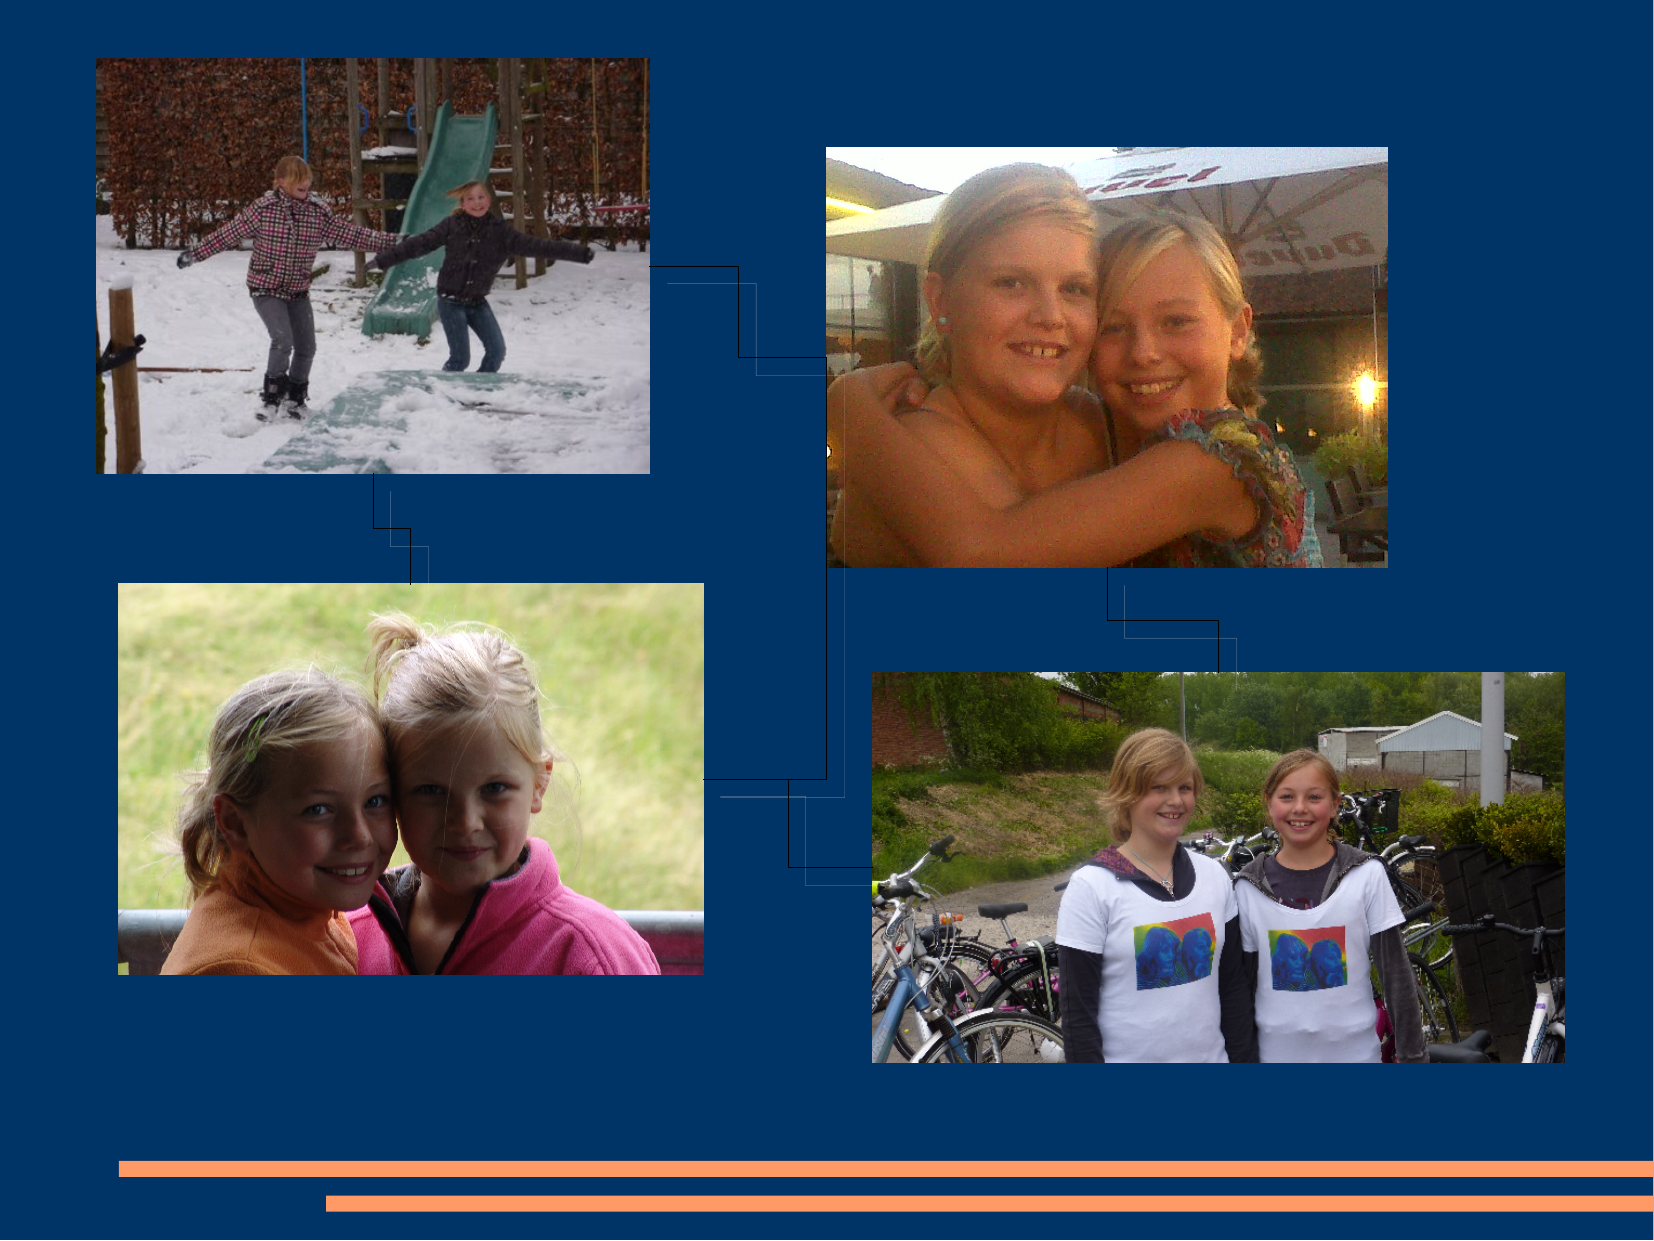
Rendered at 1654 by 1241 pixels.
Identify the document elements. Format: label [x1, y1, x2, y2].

picture [872, 672, 1565, 1063]
picture [826, 147, 1388, 568]
picture [827, 376, 844, 568]
picture [118, 583, 704, 975]
picture [96, 58, 650, 474]
